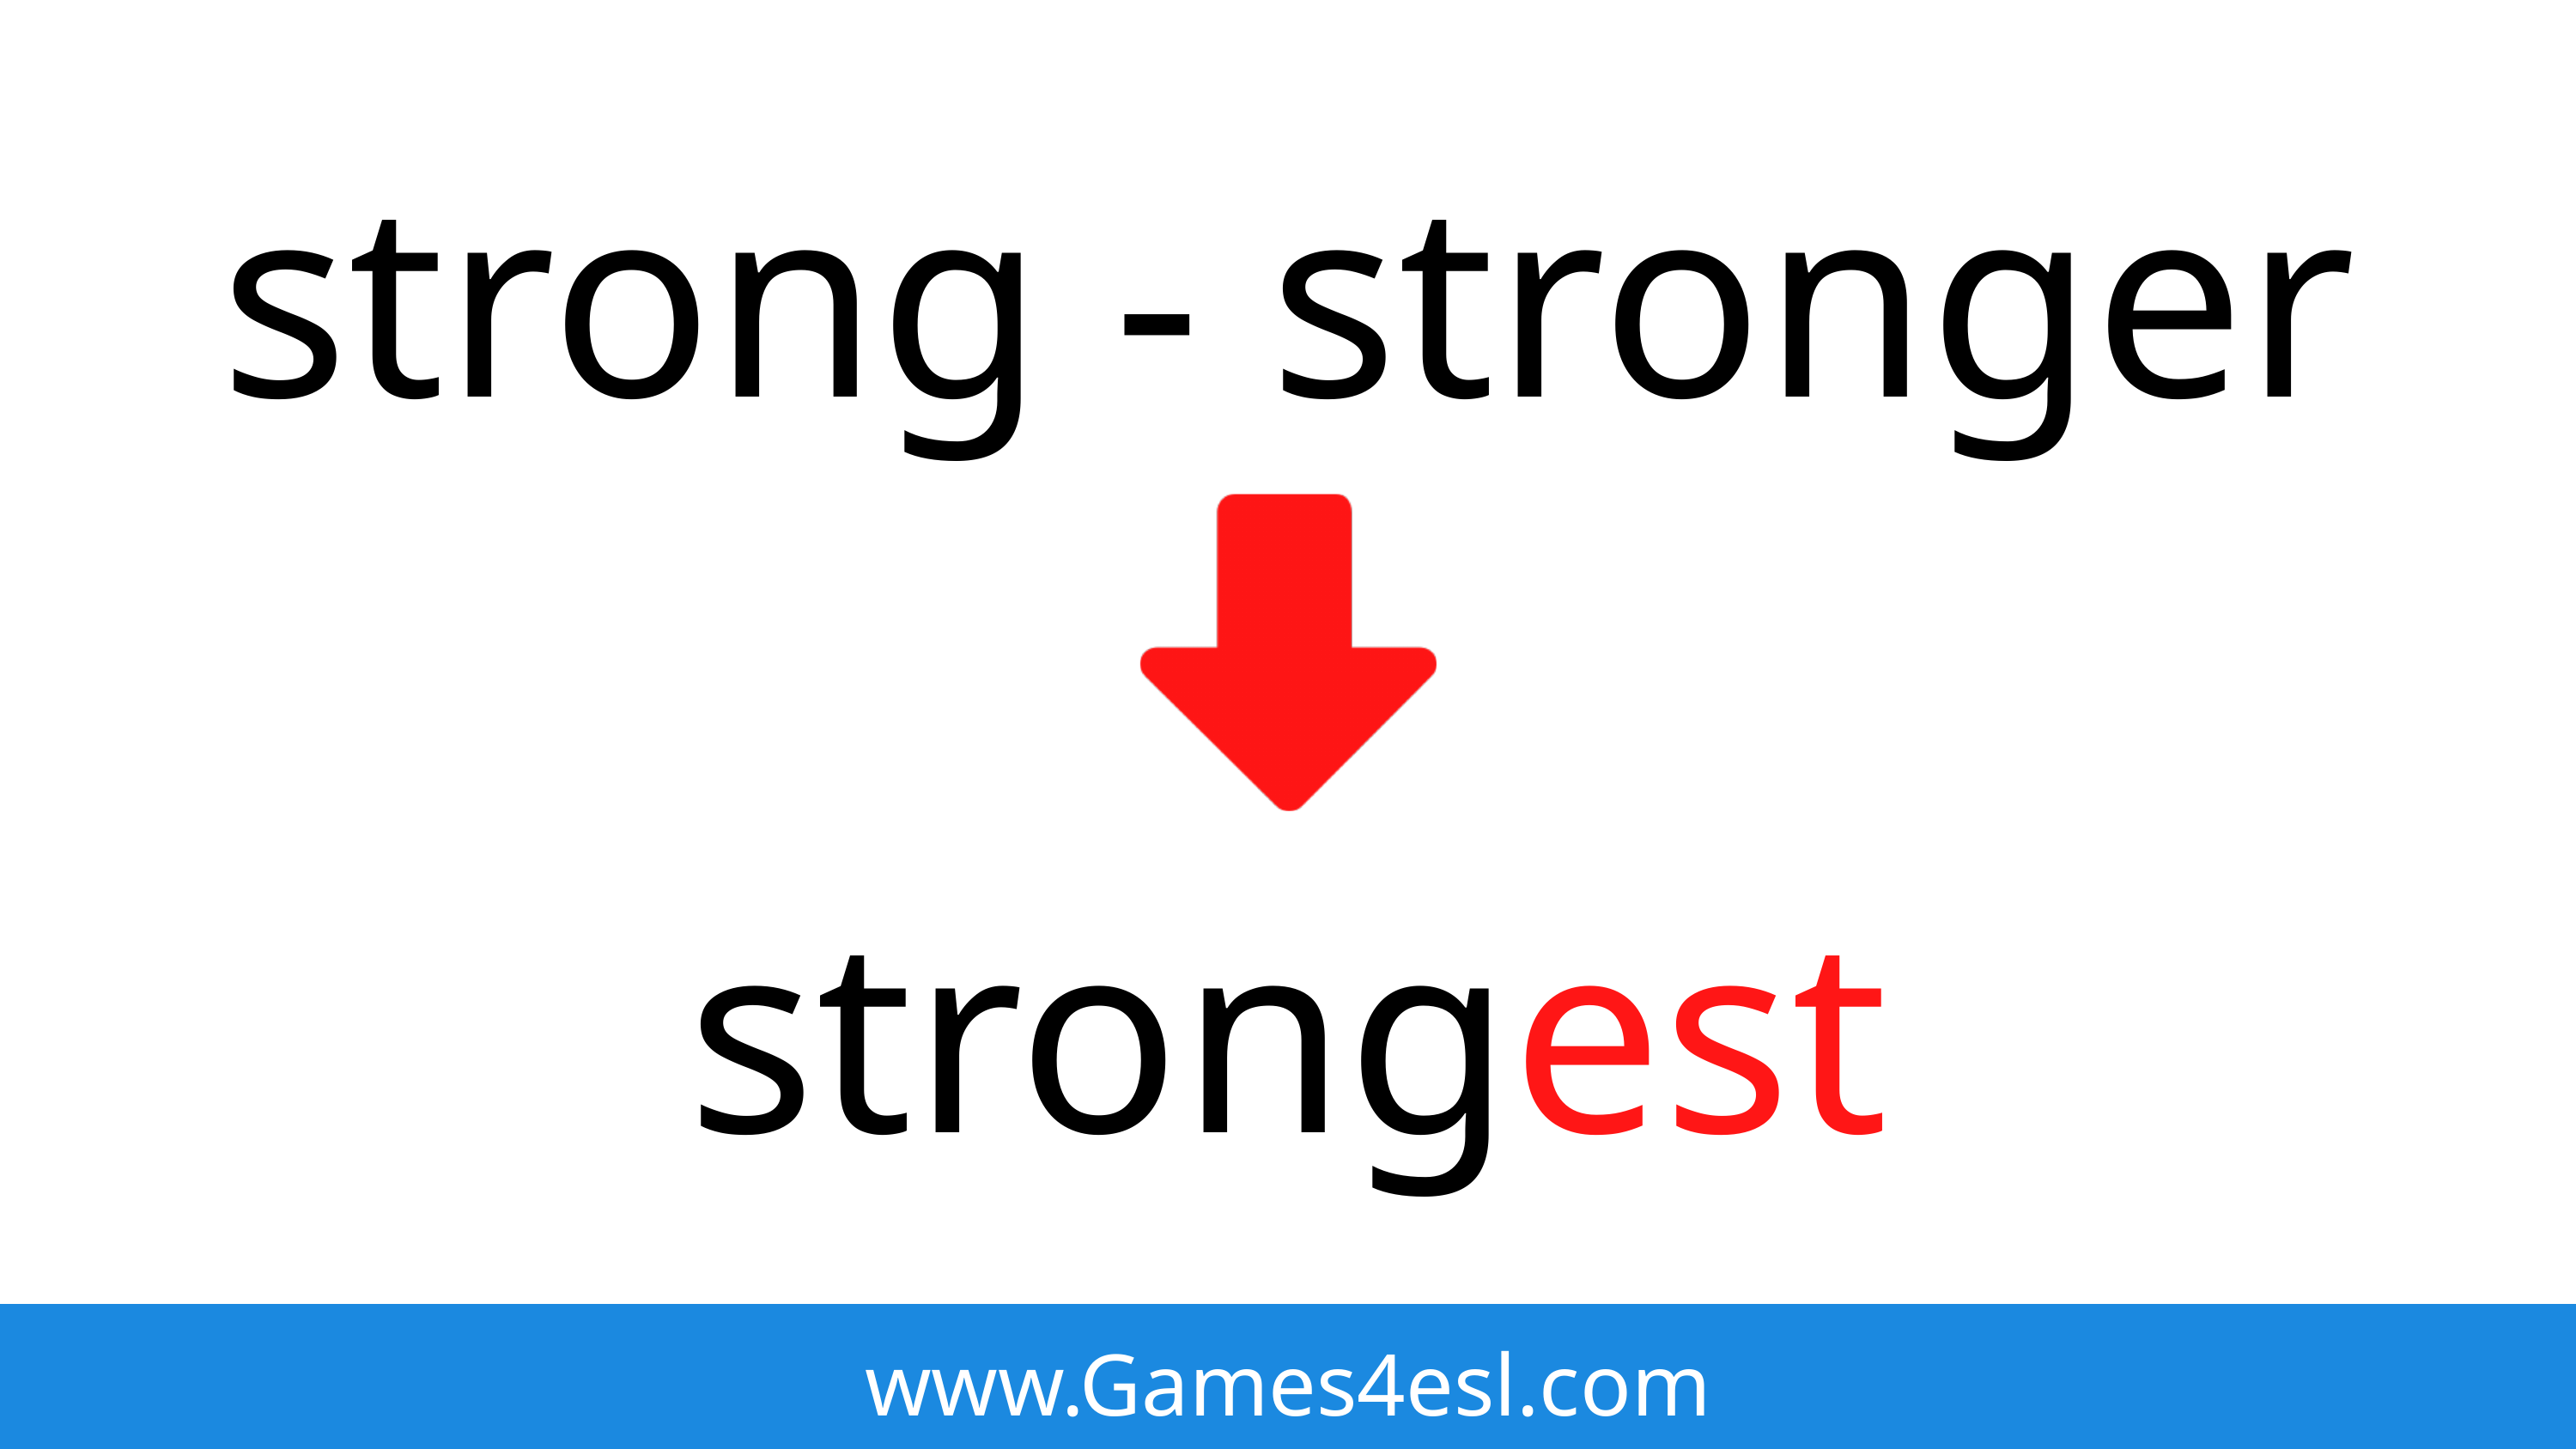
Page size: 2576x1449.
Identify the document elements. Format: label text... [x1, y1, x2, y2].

text_box strong - stronger [0, 75, 2576, 436]
text_box strongest [434, 810, 2142, 1172]
picture [1139, 494, 1437, 810]
text_box www.Games4esl.com [842, 1314, 1734, 1426]
text_box [0, 1304, 2576, 1449]
